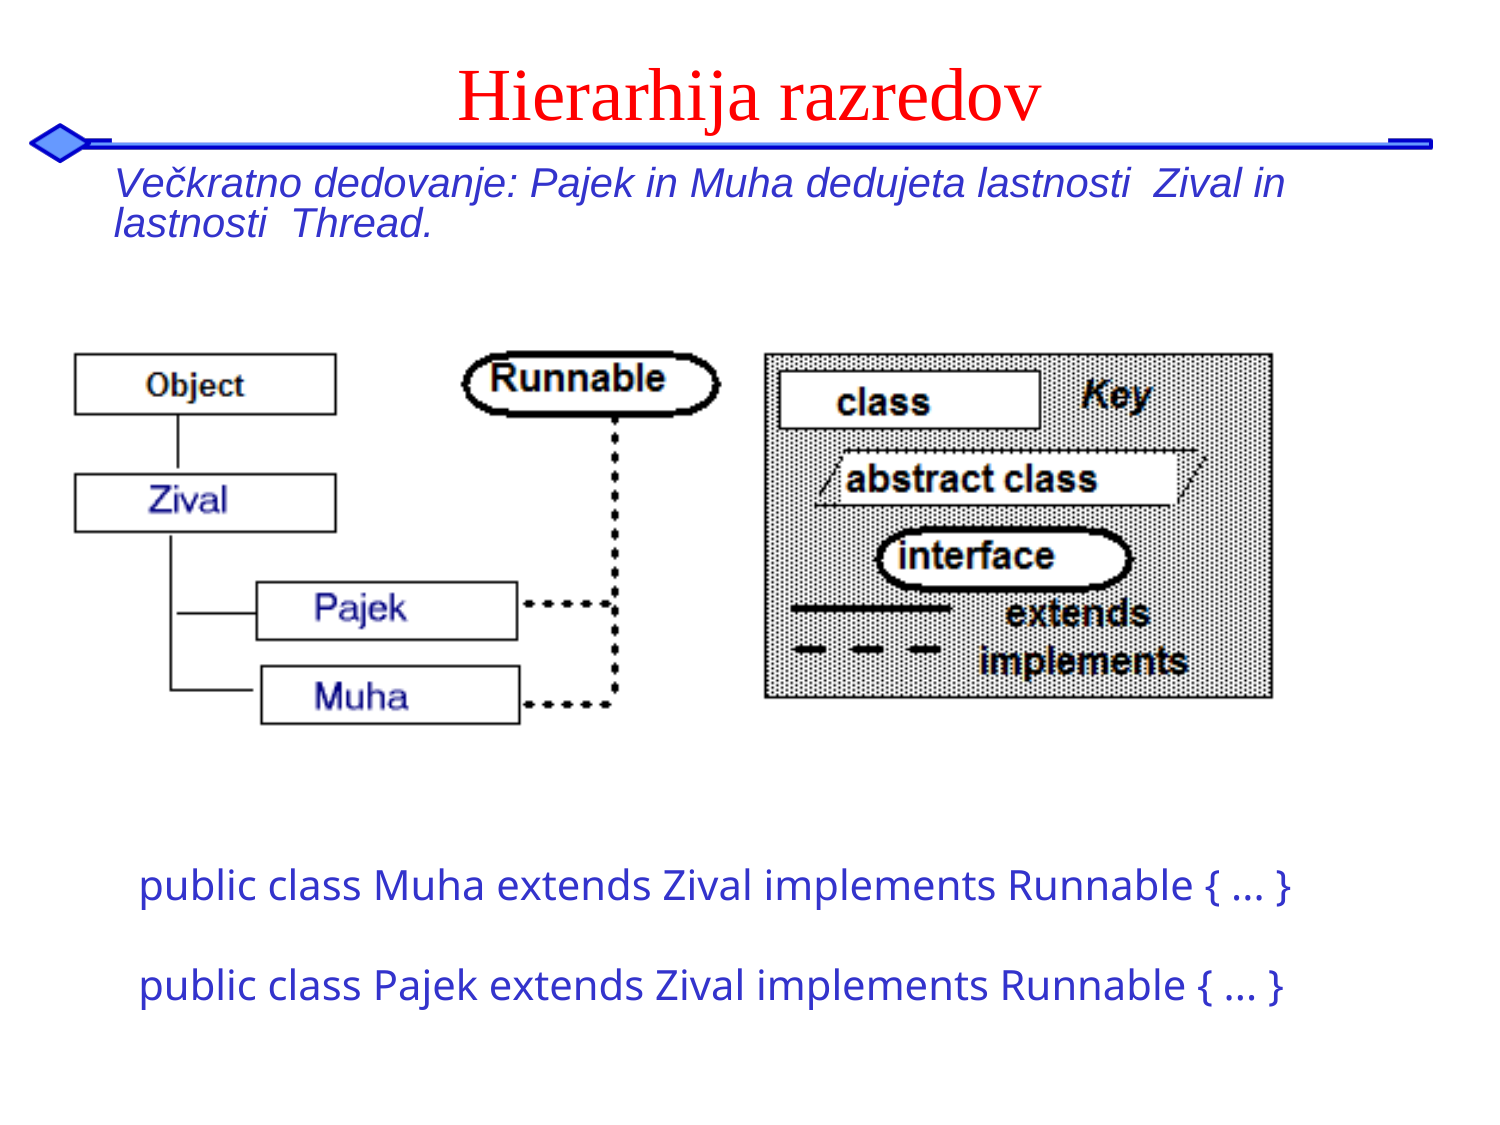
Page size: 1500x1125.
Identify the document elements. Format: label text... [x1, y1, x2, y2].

text_box public class Muha extends Zival implements Runnable { ... } public class Pajek extends Zival implements Runnable { ... } [123, 850, 1357, 1017]
picture [70, 349, 1276, 728]
text_box Večkratno dedovanje: Pajek in Muha dedujeta lastnosti Zival in lastnosti Thread. [99, 157, 1421, 304]
title Hierarhija razredov [111, 37, 1389, 143]
picture [28, 122, 1434, 164]
